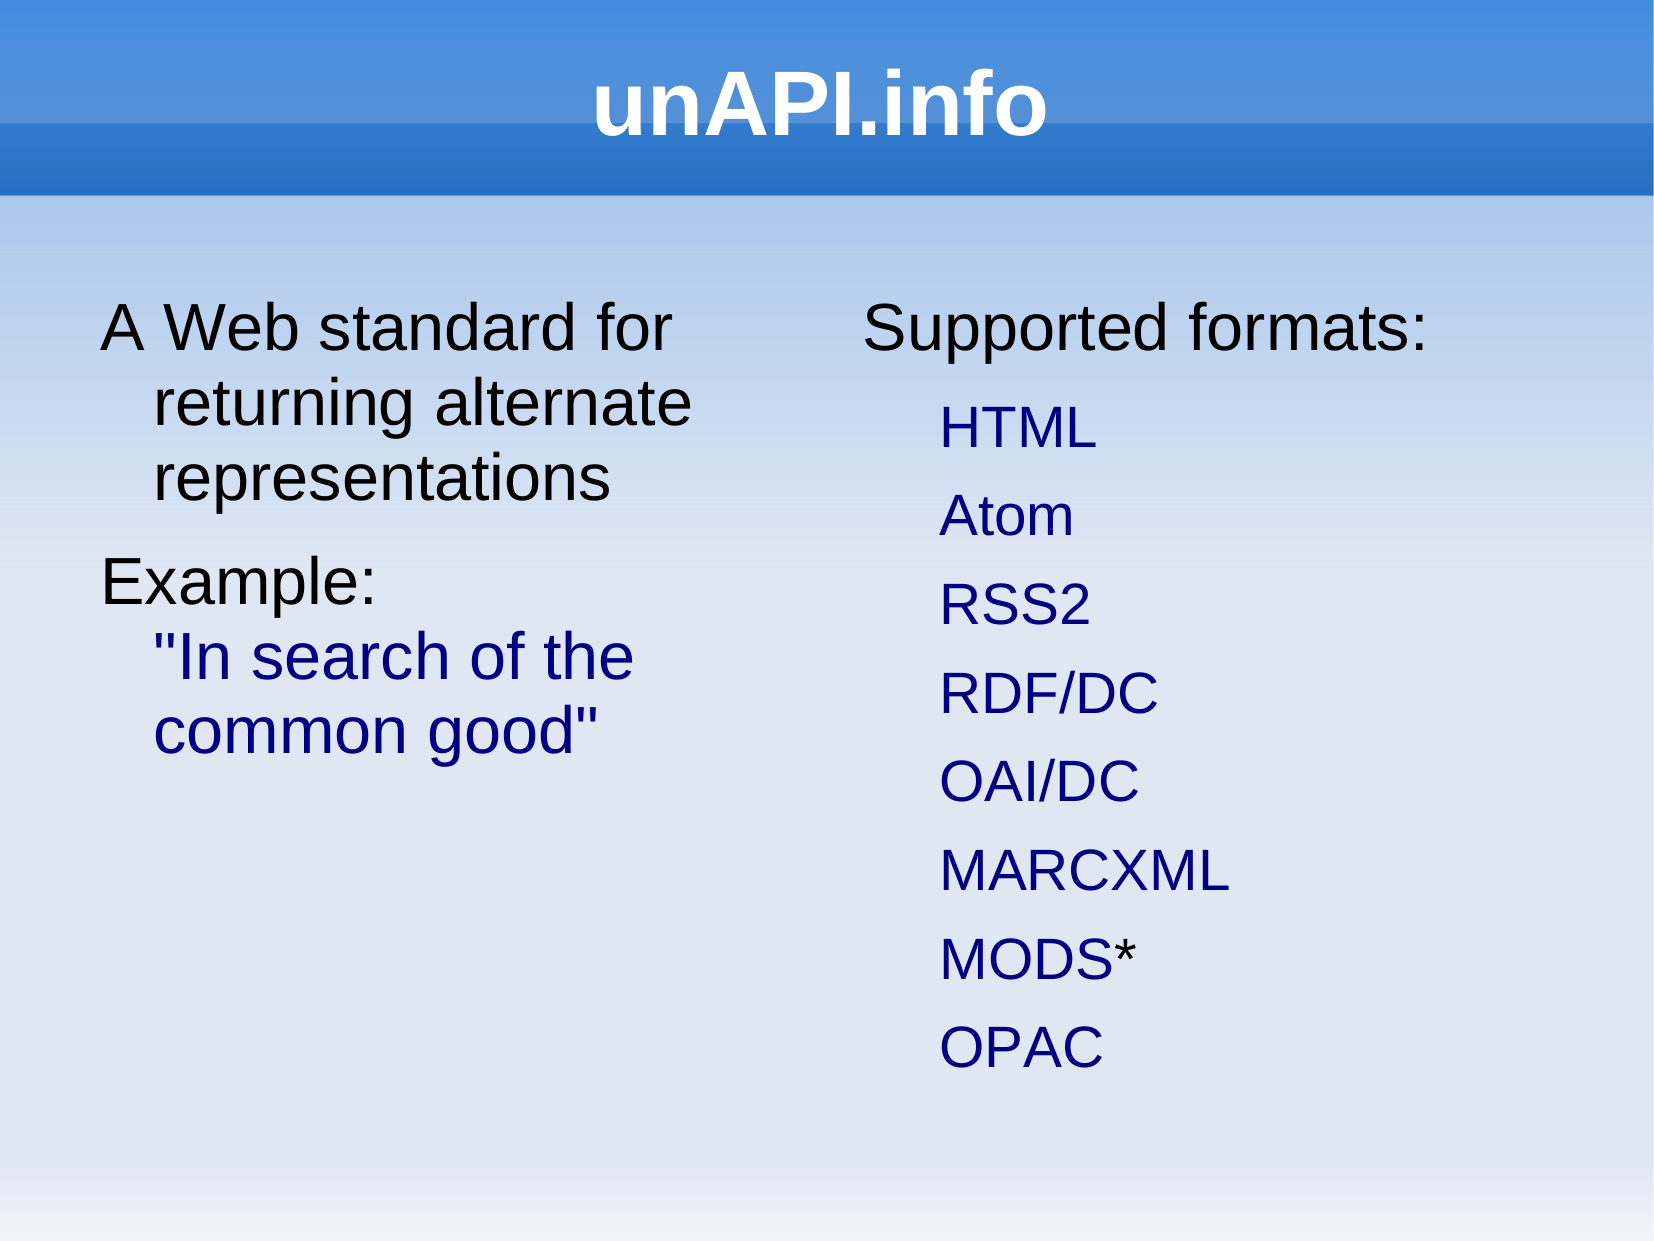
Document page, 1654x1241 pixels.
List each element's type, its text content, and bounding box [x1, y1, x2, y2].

picture [0, 0, 1654, 1241]
list Supported formats: HTML Atom RSS2 RDF/DC OAI/DC MARCXML MODS* OPAC [845, 290, 1572, 1149]
title unAPI.info [76, 0, 1565, 208]
list A Web standard for returning alternate representations Example: "In search of the common good" [82, 290, 809, 1109]
